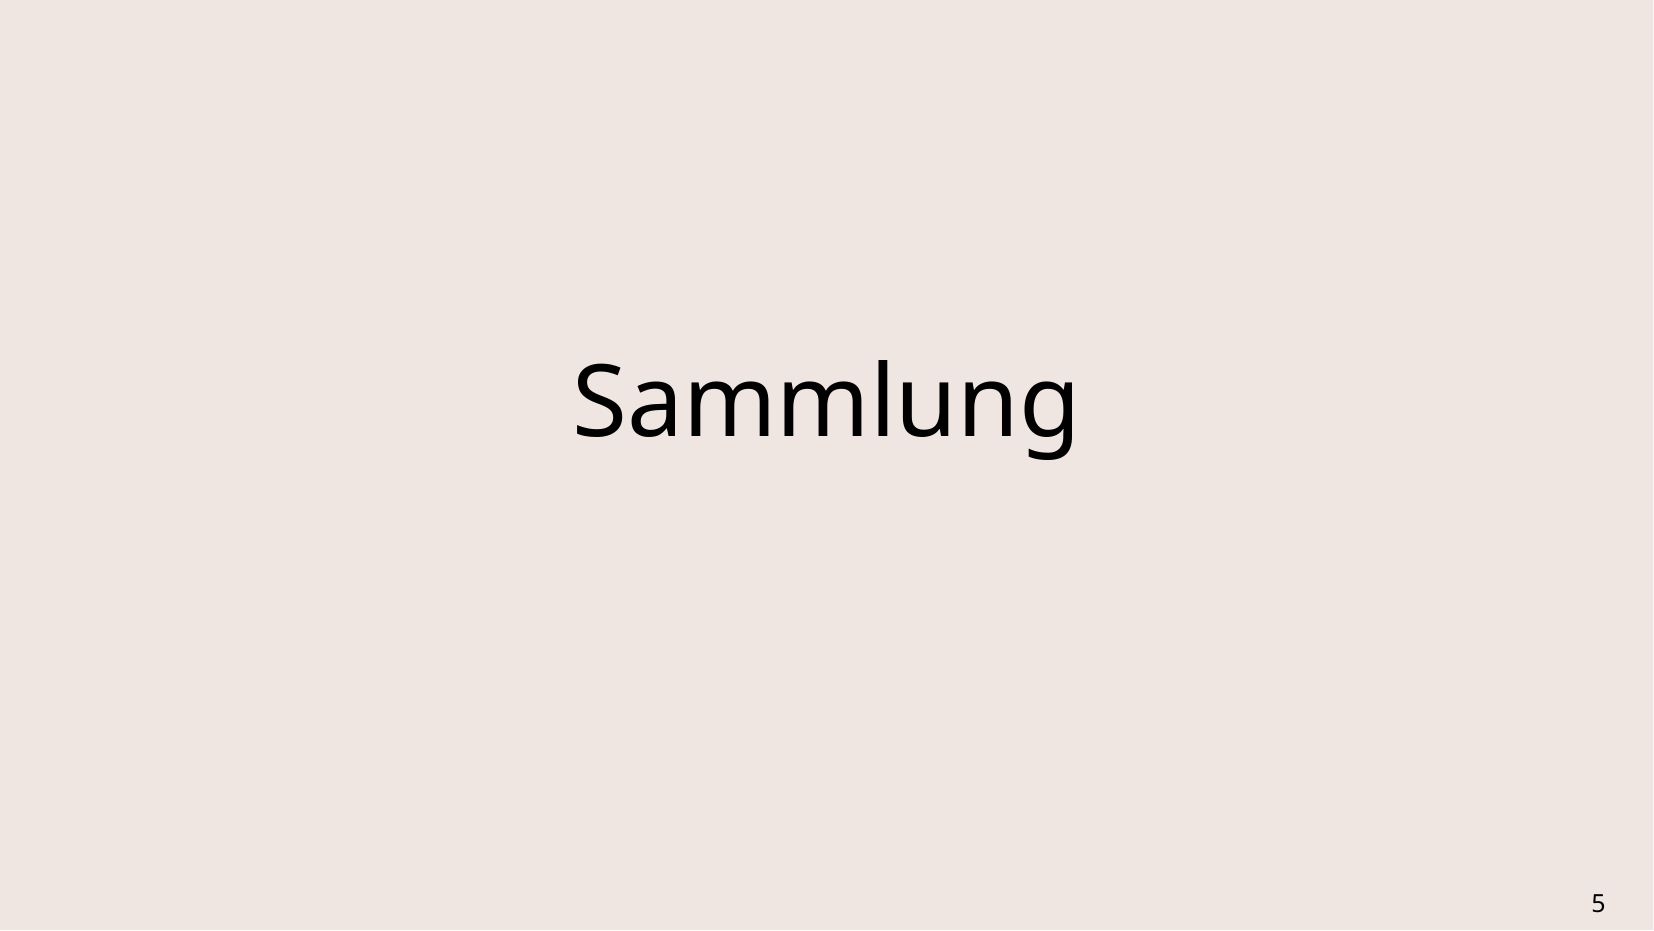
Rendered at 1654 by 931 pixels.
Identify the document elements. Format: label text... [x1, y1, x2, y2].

subtitle Sammlung [47, 37, 1606, 757]
